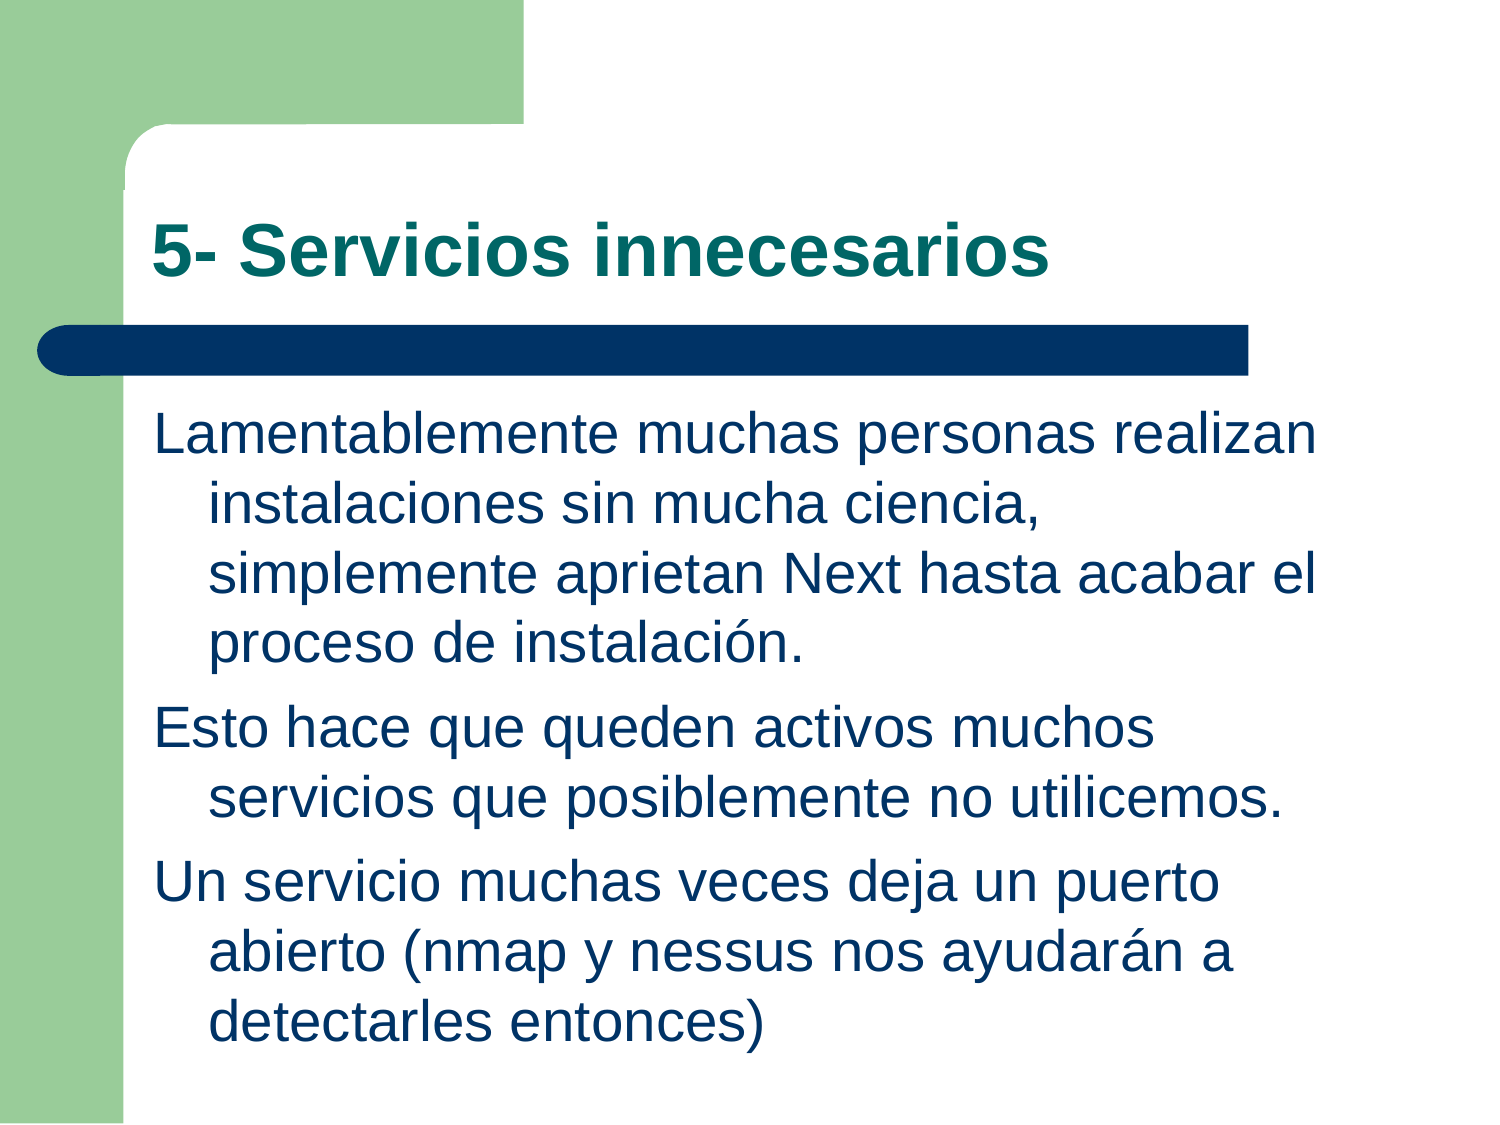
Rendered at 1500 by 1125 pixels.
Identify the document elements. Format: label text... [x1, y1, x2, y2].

list Lamentablemente muchas personas realizan instalaciones sin mucha ciencia, simplemente aprietan Next hasta acabar el proceso de instalación. Esto hace que queden activos muchos servicios que posiblemente no utilicemos. Un servicio muchas veces deja un puerto abierto (nmap y nessus nos ayudarán a detectarles entonces) [137, 387, 1399, 1125]
title 5- Servicios innecesarios [136, 136, 1413, 300]
